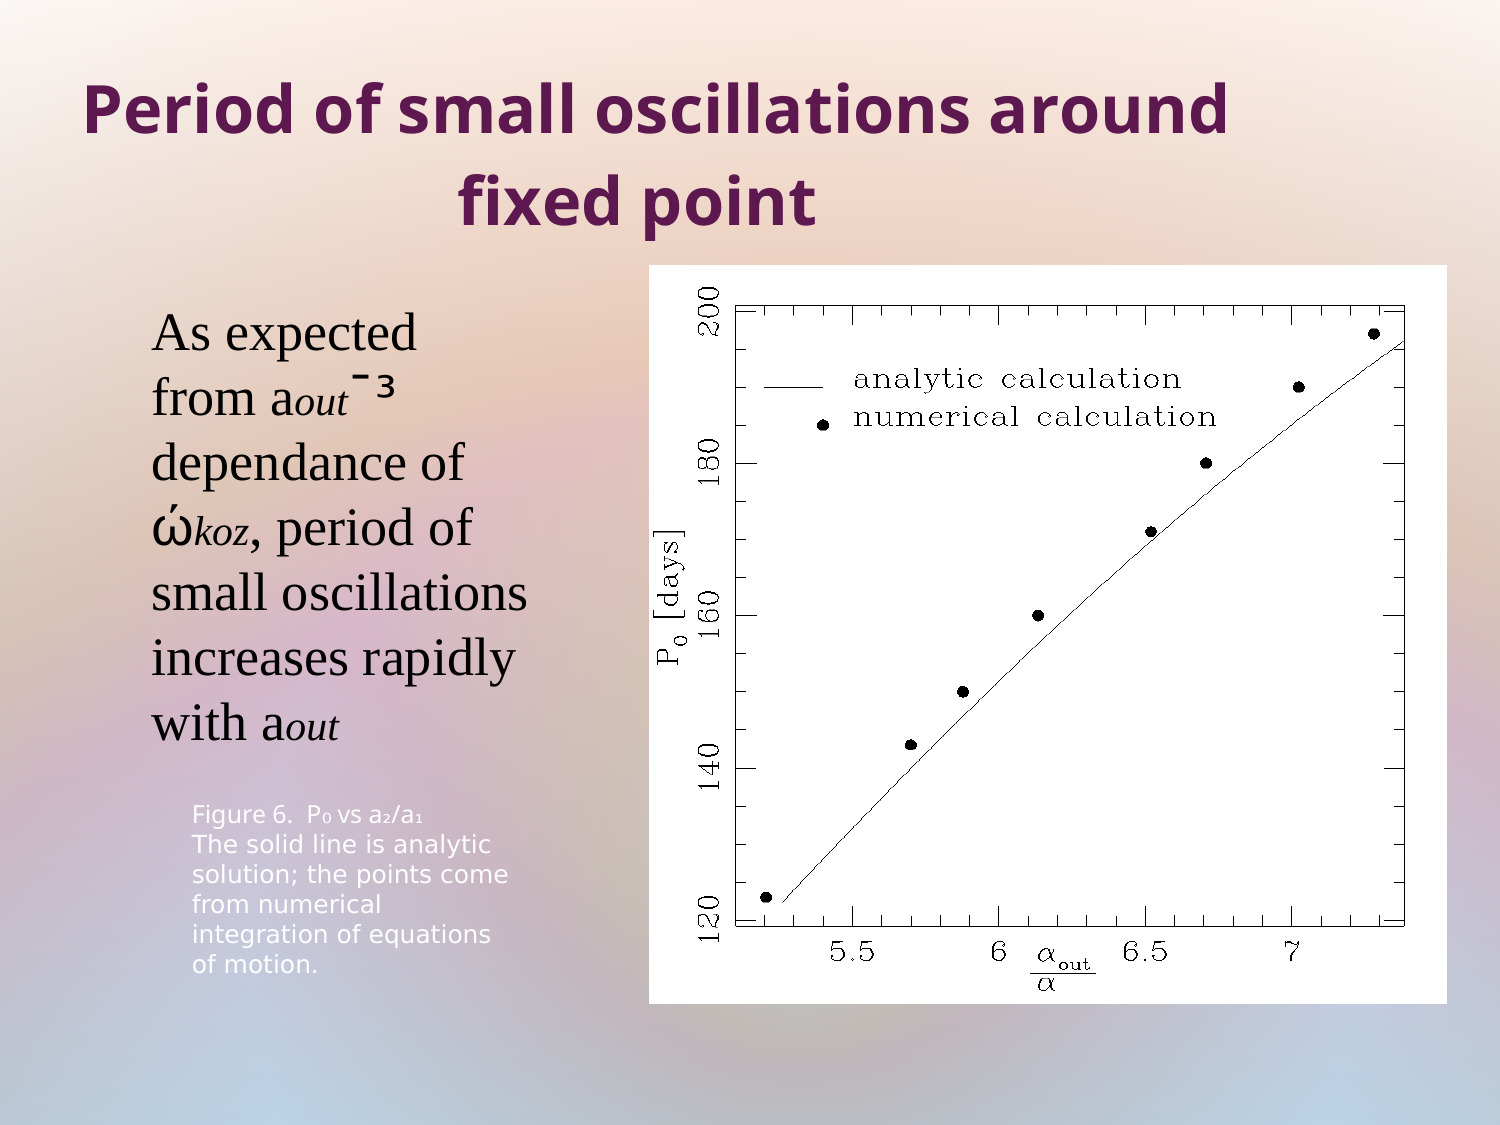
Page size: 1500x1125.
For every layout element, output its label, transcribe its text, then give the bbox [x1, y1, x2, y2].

picture [0, 0, 1500, 1125]
text_box Figure 6. P₀ vs a₂/a₁ The solid line is analytic solution; the points come from numerical integration of equations of motion. [177, 791, 525, 986]
title Period of small oscillations around fixed point [62, 59, 1250, 213]
list As expected from aout¯³ dependance of ώkoz, period of small oscillations increases rapidly with aout [136, 289, 550, 759]
